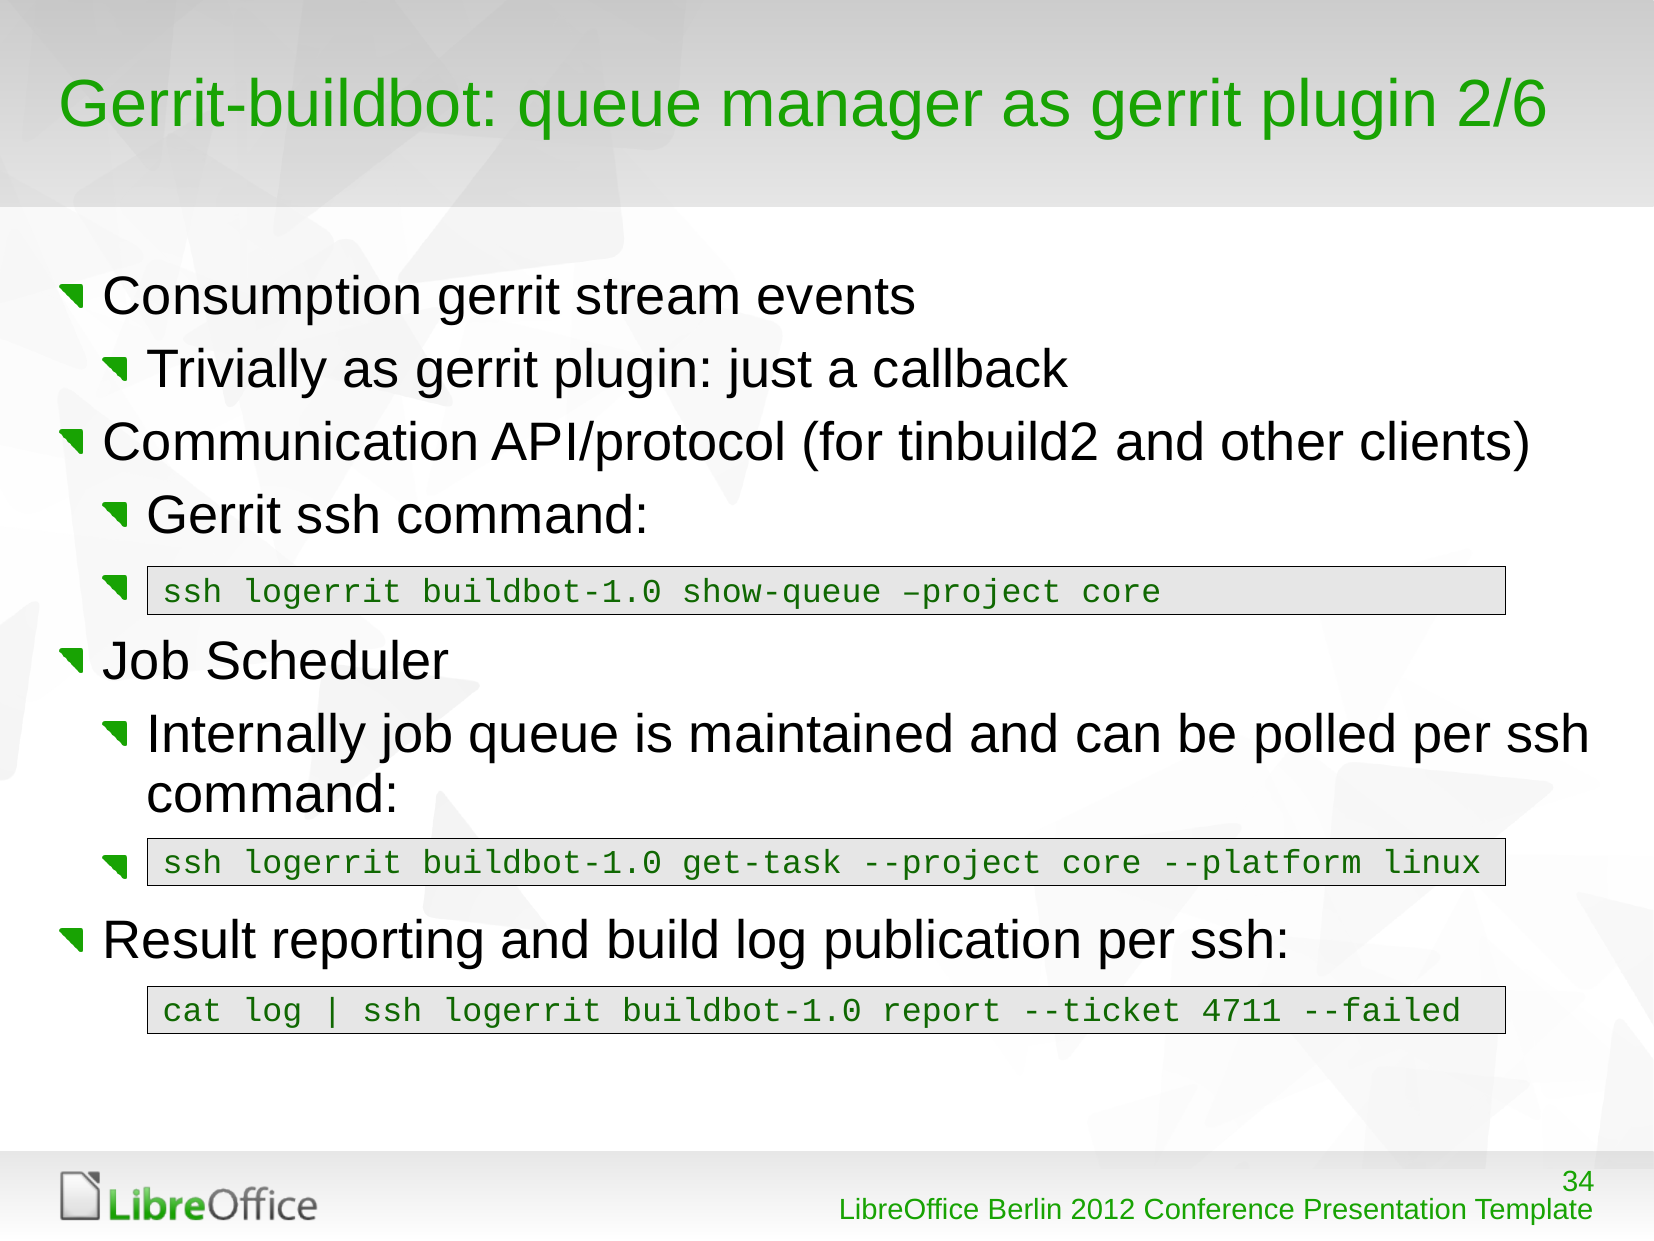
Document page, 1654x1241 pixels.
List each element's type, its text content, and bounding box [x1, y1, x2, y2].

text_box ssh logerrit buildbot-1.0 show-queue –project core [147, 566, 1506, 615]
picture [0, 0, 783, 931]
text_box ssh logerrit buildbot-1.0 get-task --project core --platform linux [147, 838, 1506, 886]
title Gerrit-buildbot: queue manager as gerrit plugin 2/6 [59, 29, 1595, 178]
picture [915, 548, 1654, 1169]
picture [41, 1152, 337, 1240]
text_box cat log | ssh logerrit buildbot-1.0 report --ticket 4711 --failed [147, 986, 1506, 1034]
list Consumption gerrit stream events Trivially as gerrit plugin: just a callback Communication API/protocol (for tinbuild2 and other clients) Gerrit ssh command: Job Scheduler Internally job queue is maintained and can be polled per ssh command: Result reporting and build log publication per ssh: [59, 265, 1595, 1114]
